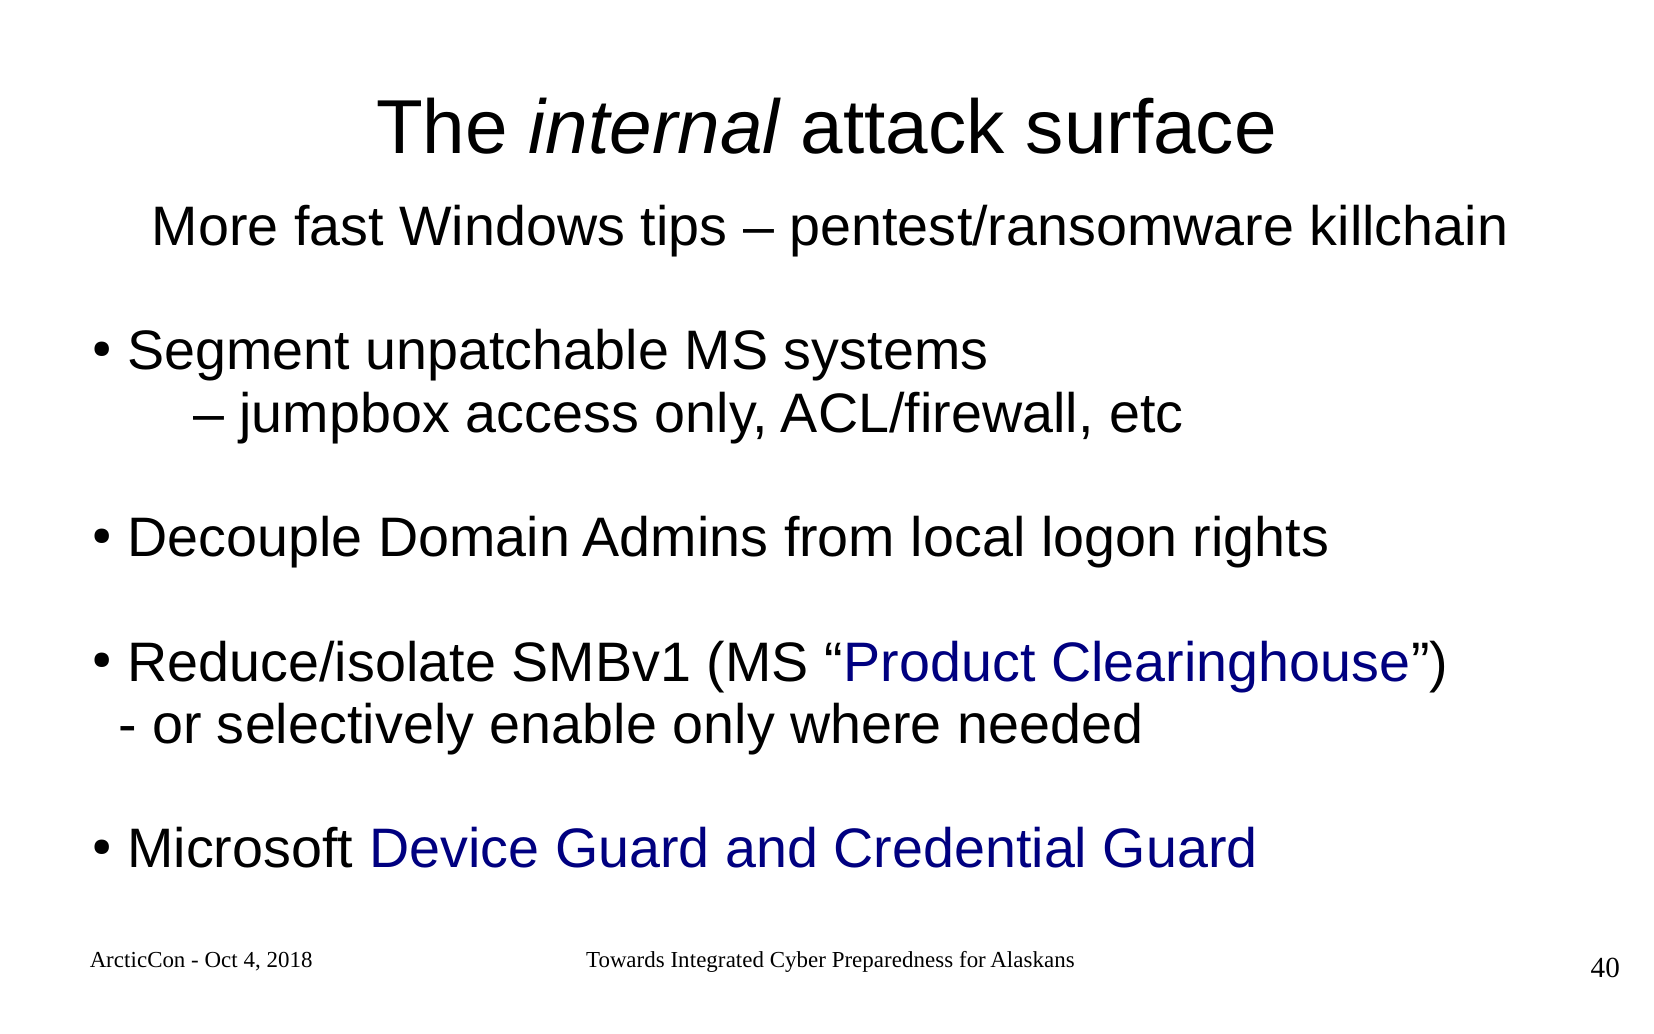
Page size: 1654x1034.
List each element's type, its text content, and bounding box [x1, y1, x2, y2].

subtitle More fast Windows tips – pentest/ransomware killchain Segment unpatchable MS systems – jumpbox access only, ACL/firewall, etc Decouple Domain Admins from local logon rights Reduce/isolate SMBv1 (MS “Product Clearinghouse”) - or selectively enable only where needed Microsoft Device Guard and Credential Guard [82, 195, 1571, 986]
title The internal attack surface [82, 41, 1571, 195]
text_box <number> [1560, 951, 1621, 1023]
